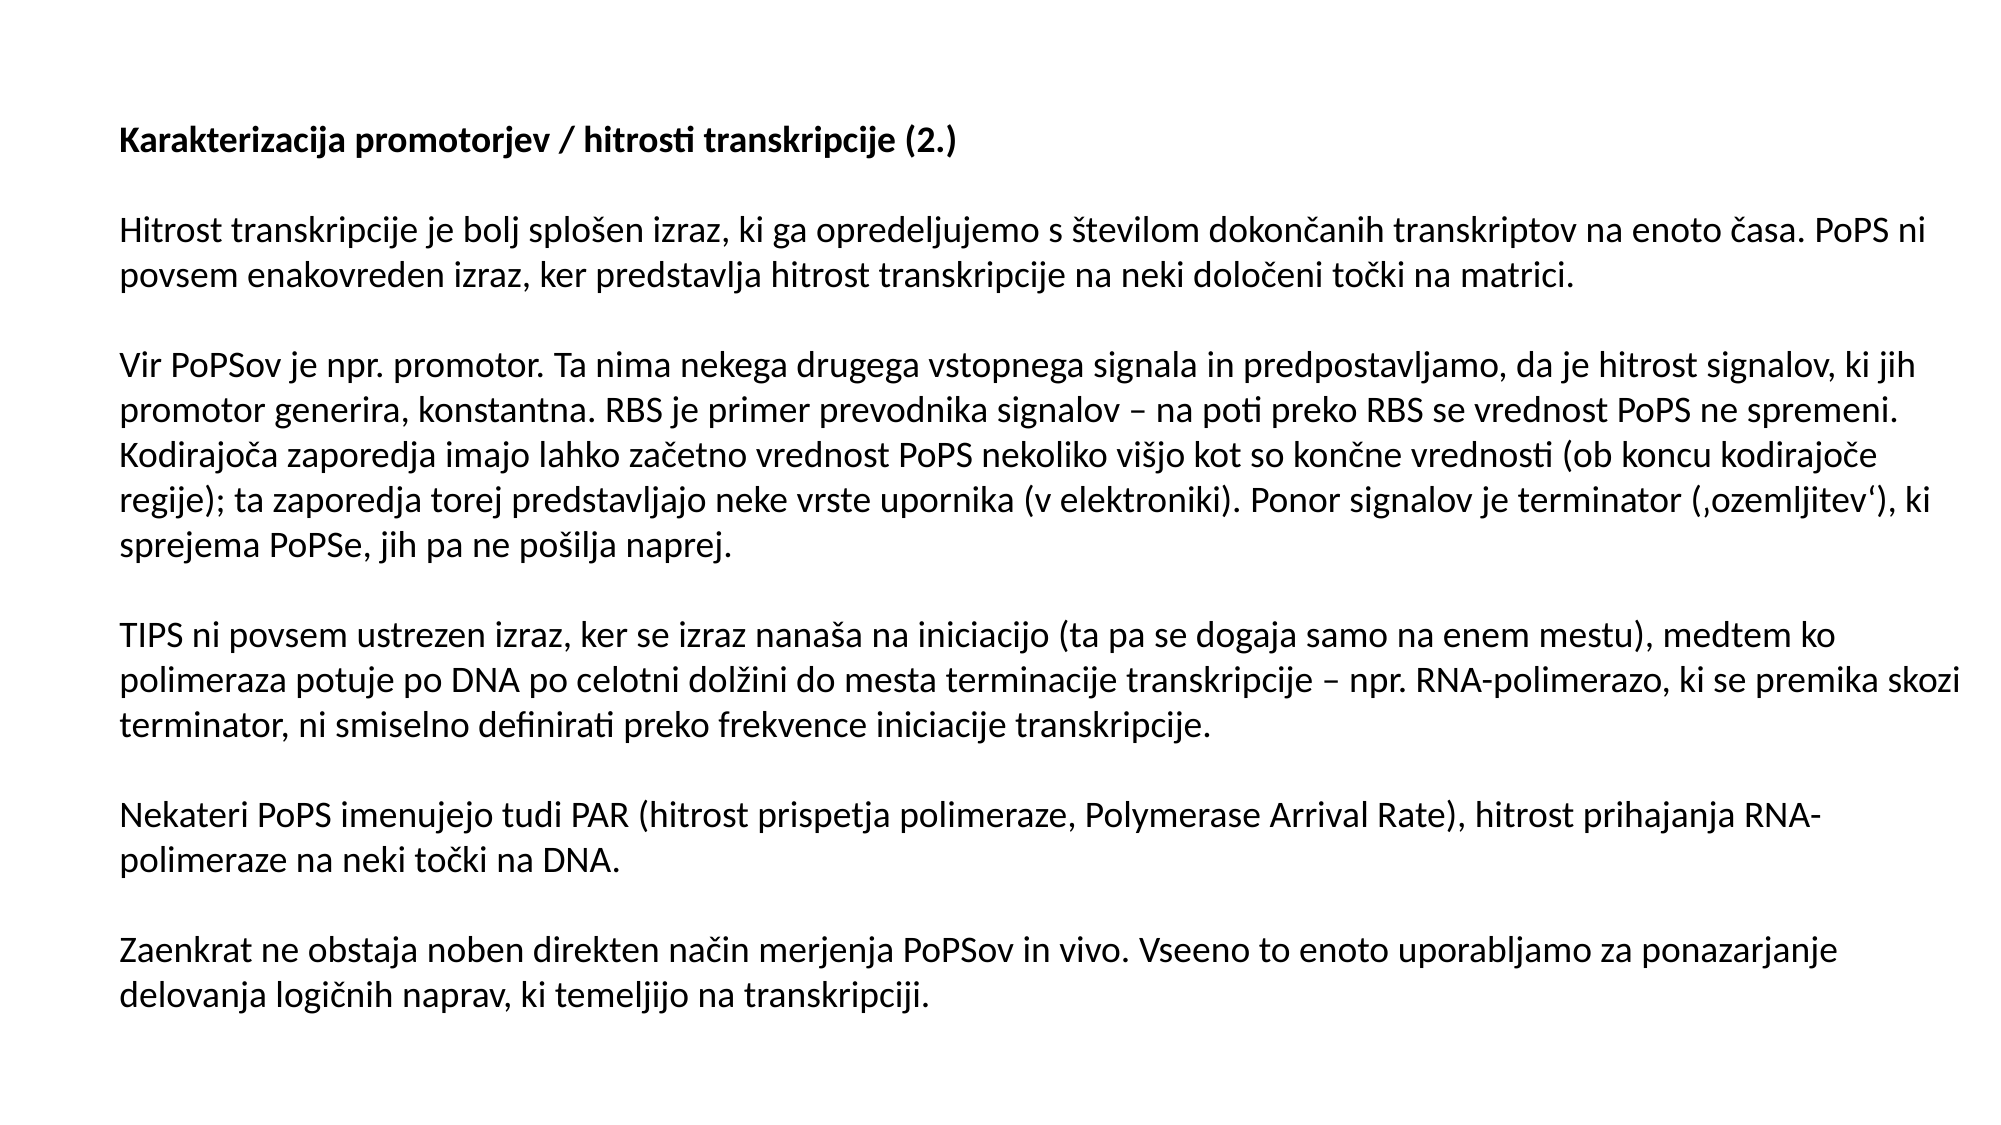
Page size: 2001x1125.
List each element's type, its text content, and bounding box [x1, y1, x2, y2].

text_box Karakterizacija promotorjev / hitrosti transkripcije (2.) Hitrost transkripcije je bolj splošen izraz, ki ga opredeljujemo s številom dokončanih transkriptov na enoto časa. PoPS ni povsem enakovreden izraz, ker predstavlja hitrost transkripcije na neki določeni točki na matrici. Vir PoPSov je npr. promotor. Ta nima nekega drugega vstopnega signala in predpostavljamo, da je hitrost signalov, ki jih promotor generira, konstantna. RBS je primer prevodnika signalov – na poti preko RBS se vrednost PoPS ne spremeni. Kodirajoča zaporedja imajo lahko začetno vrednost PoPS nekoliko višjo kot so končne vrednosti (ob koncu kodirajoče regije); ta zaporedja torej predstavljajo neke vrste upornika (v elektroniki). Ponor signalov je terminator (‚ozemljitev‘), ki sprejema PoPSe, jih pa ne pošilja naprej. TIPS ni povsem ustrezen izraz, ker se izraz nanaša na iniciacijo (ta pa se dogaja samo na enem mestu), medtem ko polimeraza potuje po DNA po celotni dolžini do mesta terminacije transkripcije – npr. RNA-polimerazo, ki se premika skozi terminator, ni smiselno definirati preko frekvence iniciacije transkripcije. Nekateri PoPS imenujejo tudi PAR (hitrost prispetja polimeraze, Polymerase Arrival Rate), hitrost prihajanja RNA-polimeraze na neki točki na DNA. Zaenkrat ne obstaja noben direkten način merjenja PoPSov in vivo. Vseeno to enoto uporabljamo za ponazarjanje delovanja logičnih naprav, ki temeljijo na transkripciji. [104, 107, 1986, 1113]
